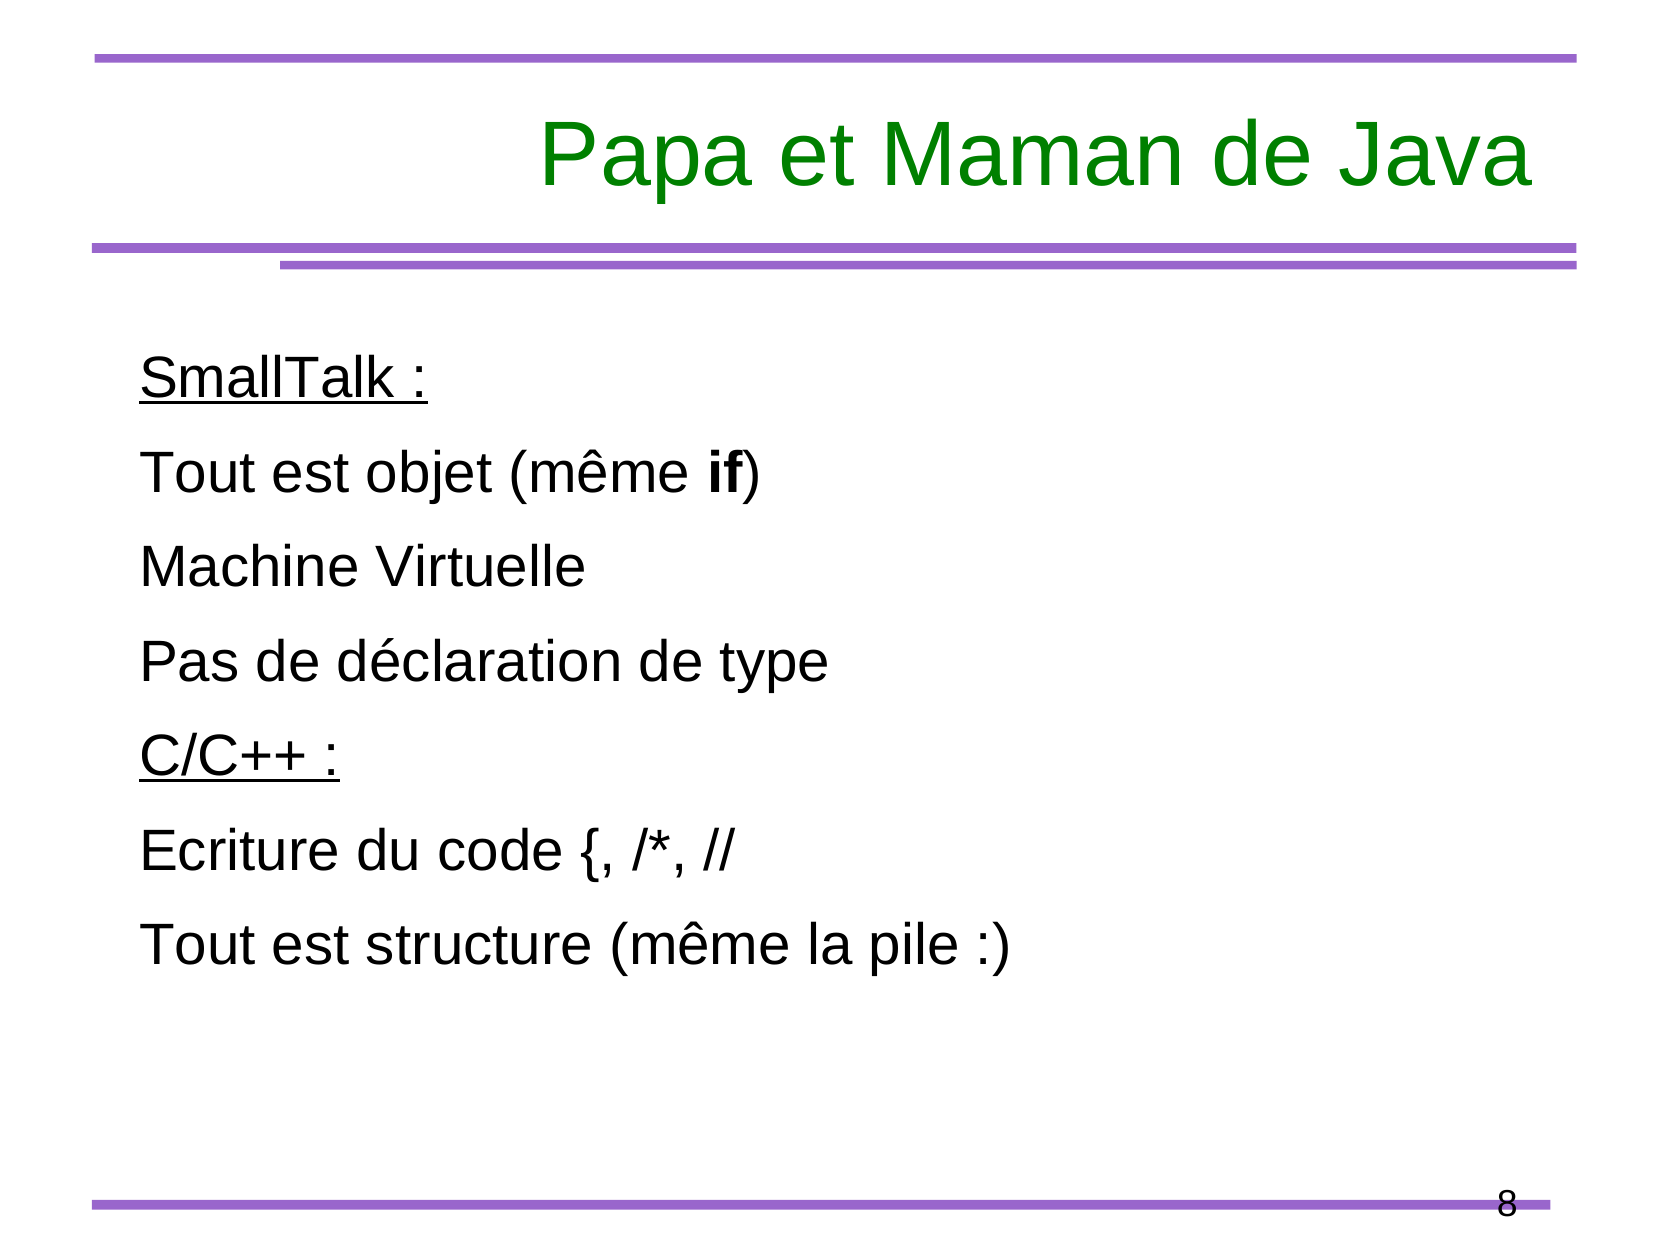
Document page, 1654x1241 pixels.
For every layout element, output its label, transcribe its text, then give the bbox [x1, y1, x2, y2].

list SmallTalk : Tout est objet (même if) Machine Virtuelle Pas de déclaration de type C/C++ : Ecriture du code {, /*, // Tout est structure (même la pile :) [121, 344, 1534, 1145]
title Papa et Maman de Java [121, 49, 1534, 257]
